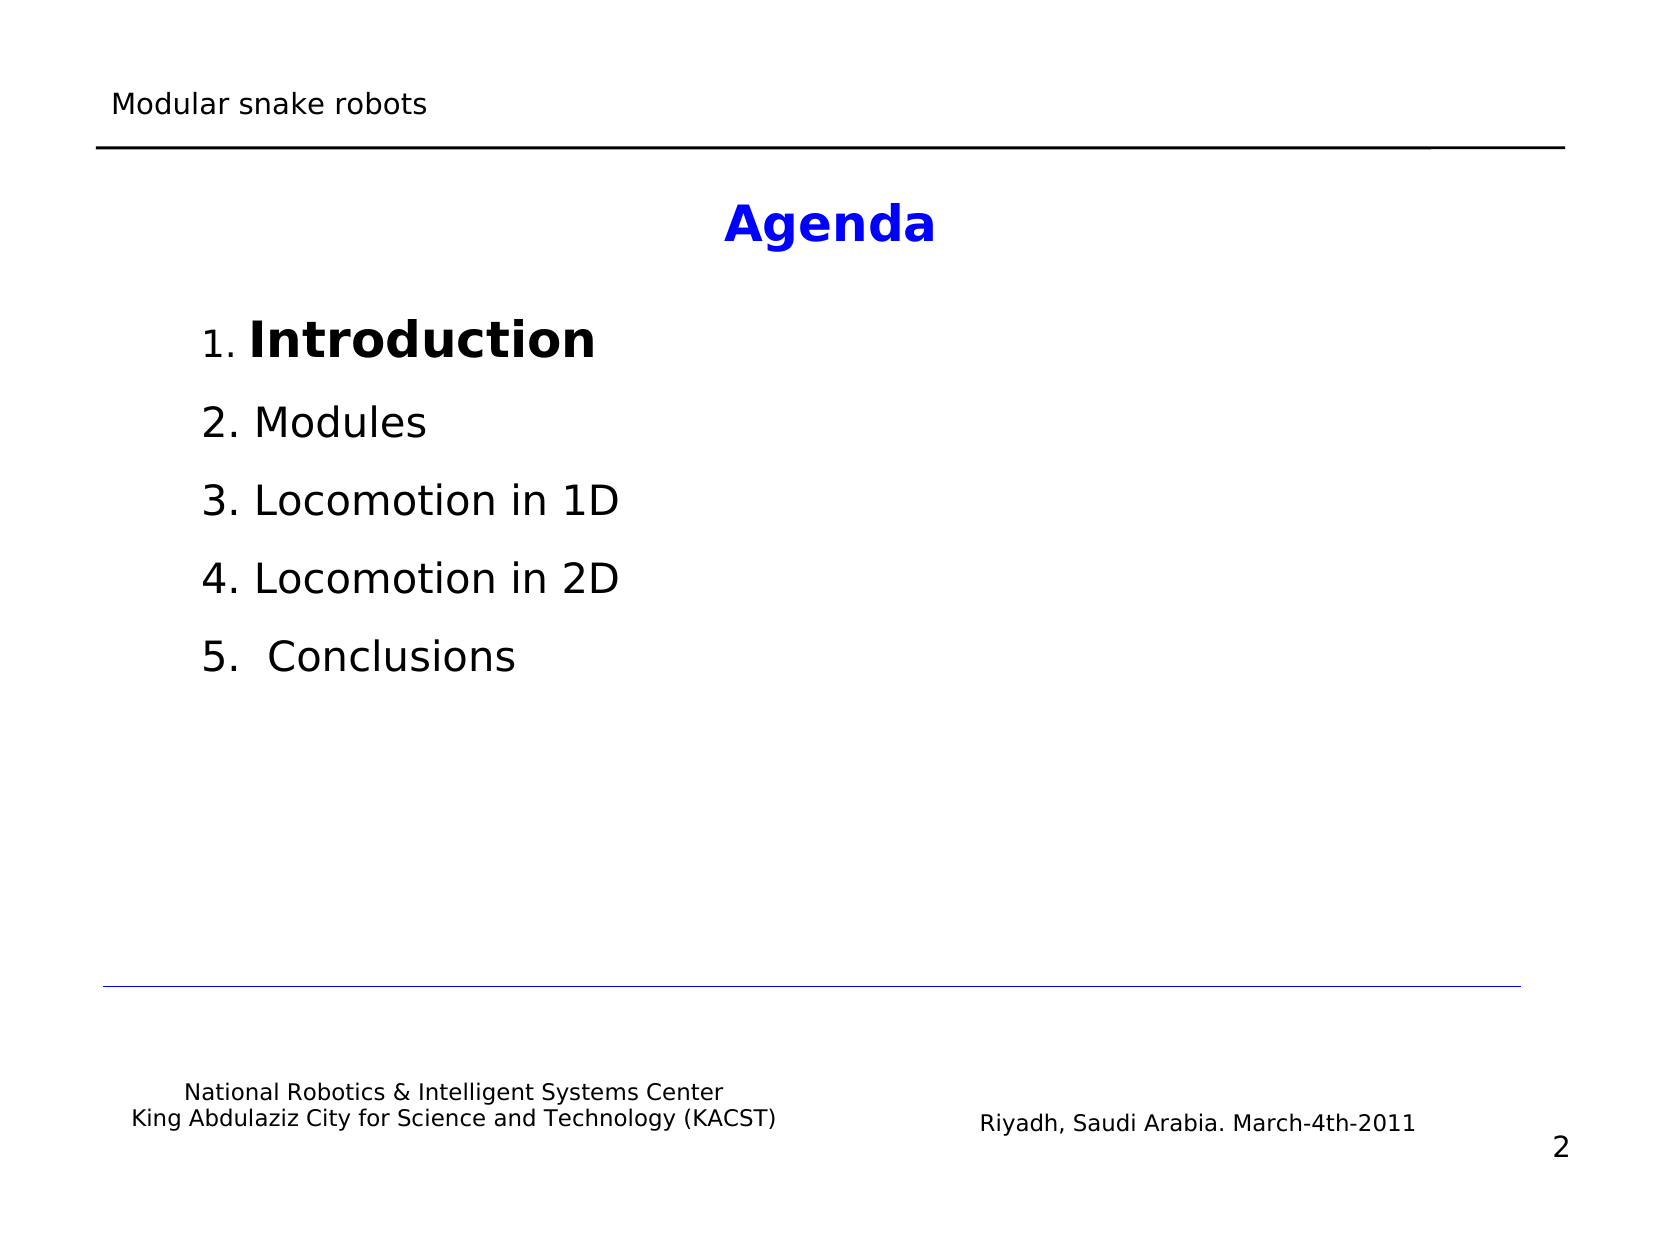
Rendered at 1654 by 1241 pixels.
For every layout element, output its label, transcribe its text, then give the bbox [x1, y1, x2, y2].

text_box Modular snake robots [96, 79, 443, 129]
text_box National Robotics & Intelligent Systems Center King Abdulaziz City for Science and Technology (KACST) [109, 1071, 800, 1157]
text_box Agenda [709, 187, 953, 261]
text_box Introduction Modules Locomotion in 1D Locomotion in 2D Conclusions [186, 303, 636, 689]
text_box Riyadh, Saudi Arabia. March-4th-2011 [907, 1102, 1490, 1145]
